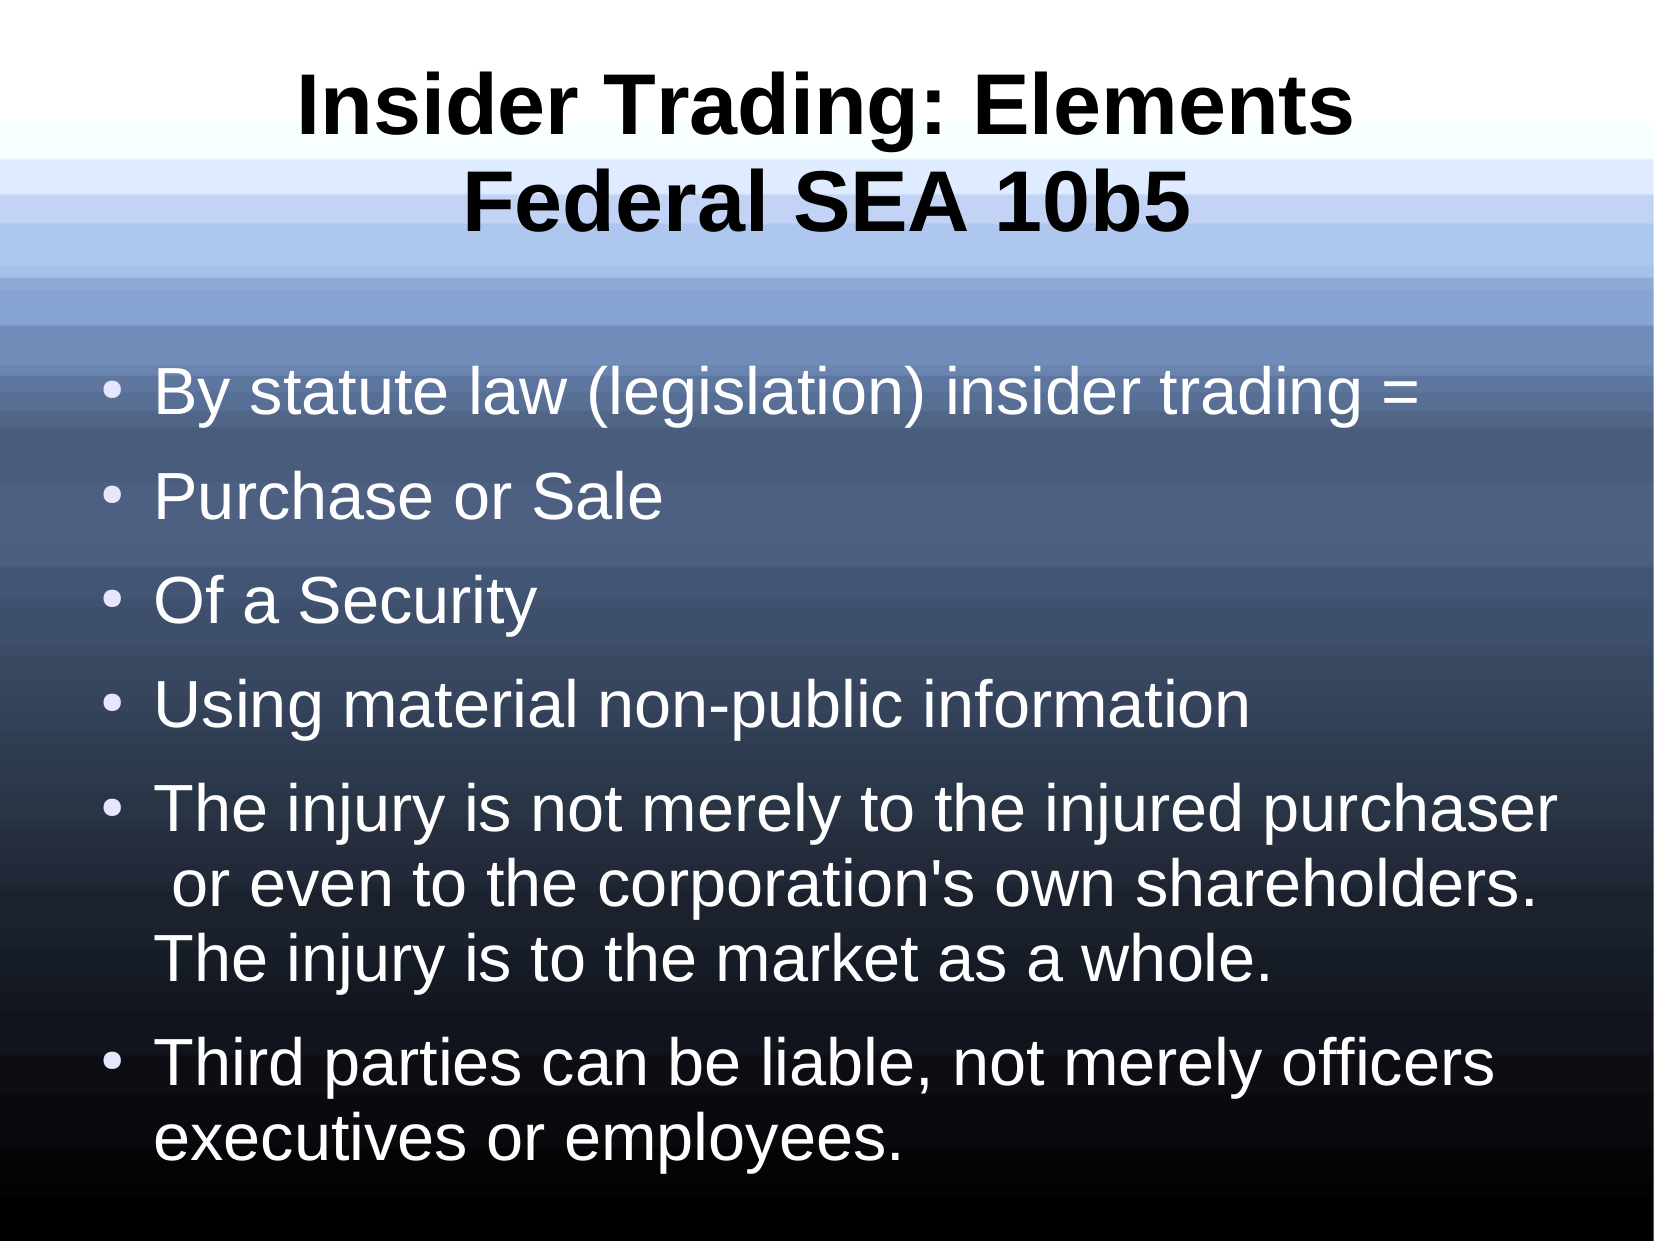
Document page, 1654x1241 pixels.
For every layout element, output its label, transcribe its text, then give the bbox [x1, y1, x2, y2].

title Insider Trading: Elements Federal SEA 10b5 [82, 49, 1571, 257]
picture [0, 0, 1654, 1241]
list By statute law (legislation) insider trading = Purchase or Sale Of a Security Using material non-public information The injury is not merely to the injured purchaser or even to the corporation's own shareholders. The injury is to the market as a whole. Third parties can be liable, not merely officers executives or employees. [82, 354, 1571, 1175]
